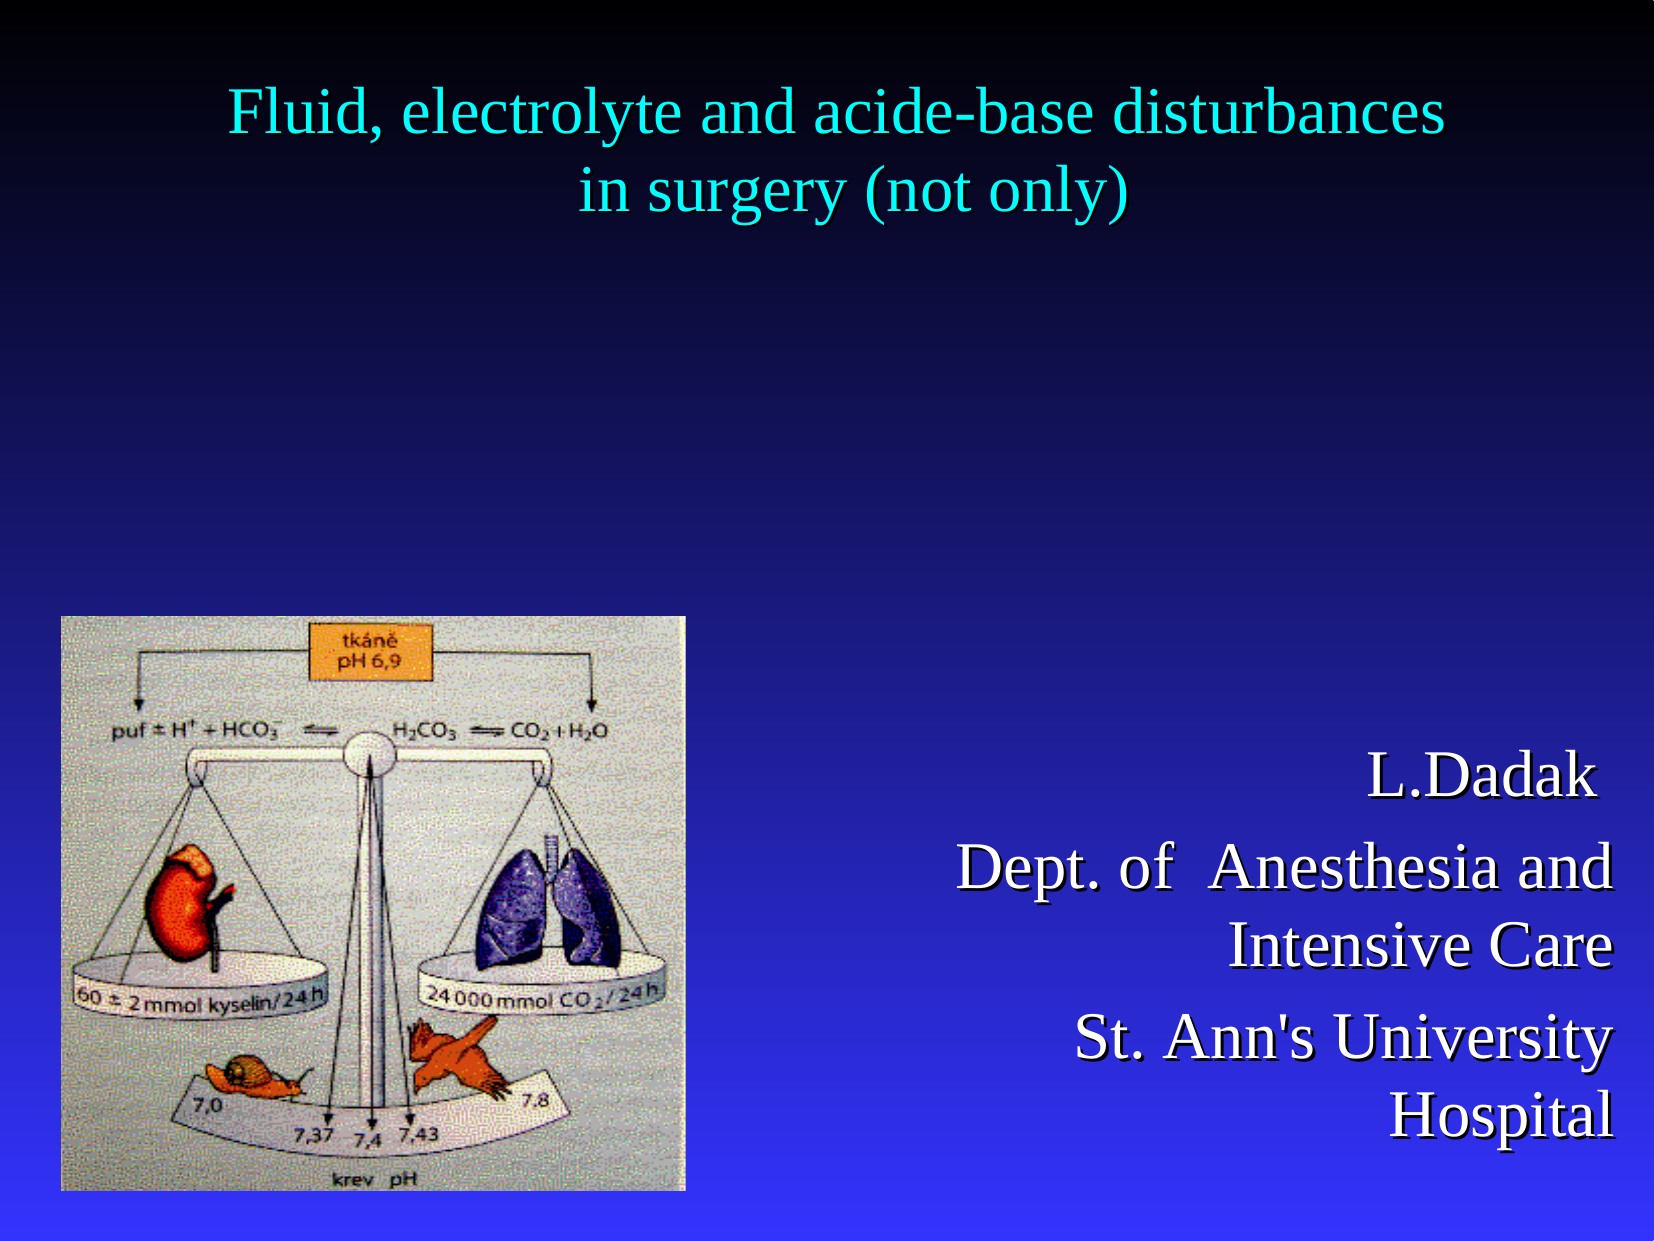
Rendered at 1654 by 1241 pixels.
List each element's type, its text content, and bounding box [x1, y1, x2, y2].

title Fluid, electrolyte and acide-base disturbances in surgery (not only) [143, 44, 1550, 252]
subtitle L.Dadak Dept. of Anesthesia and Intensive Care St. Ann's University Hospital [794, 726, 1631, 1155]
chart [61, 616, 686, 1191]
